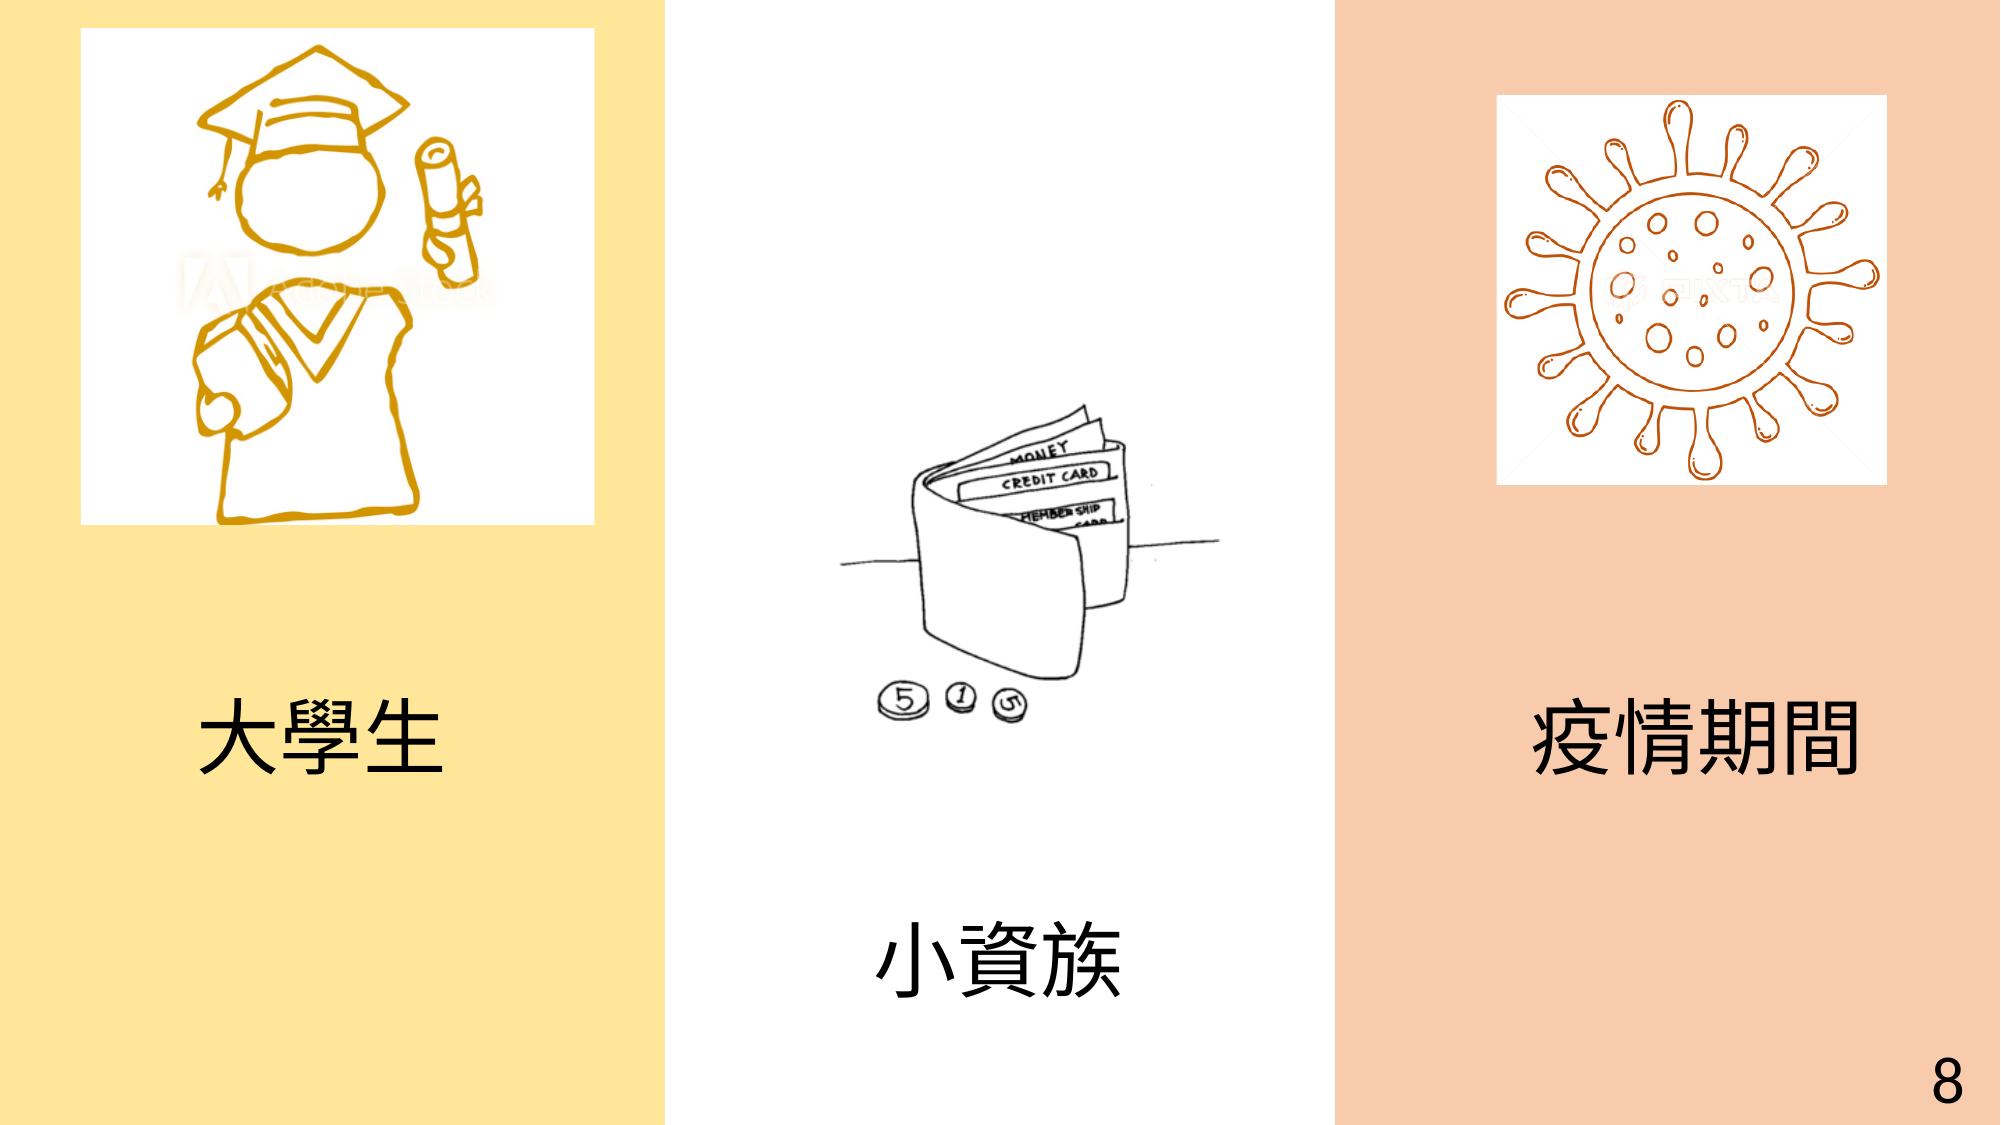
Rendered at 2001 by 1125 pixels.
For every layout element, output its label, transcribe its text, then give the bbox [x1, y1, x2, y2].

text_box [0, 0, 665, 1125]
text_box 8 [1916, 1029, 2000, 1125]
text_box [1335, 0, 2000, 1125]
text_box [666, 0, 1332, 1125]
picture [80, 28, 595, 525]
picture [836, 395, 1223, 734]
picture [1496, 95, 1887, 485]
text_box 大學生 [181, 678, 596, 795]
text_box 疫情期間 [1515, 678, 1930, 795]
text_box 小資族 [858, 900, 1274, 1018]
